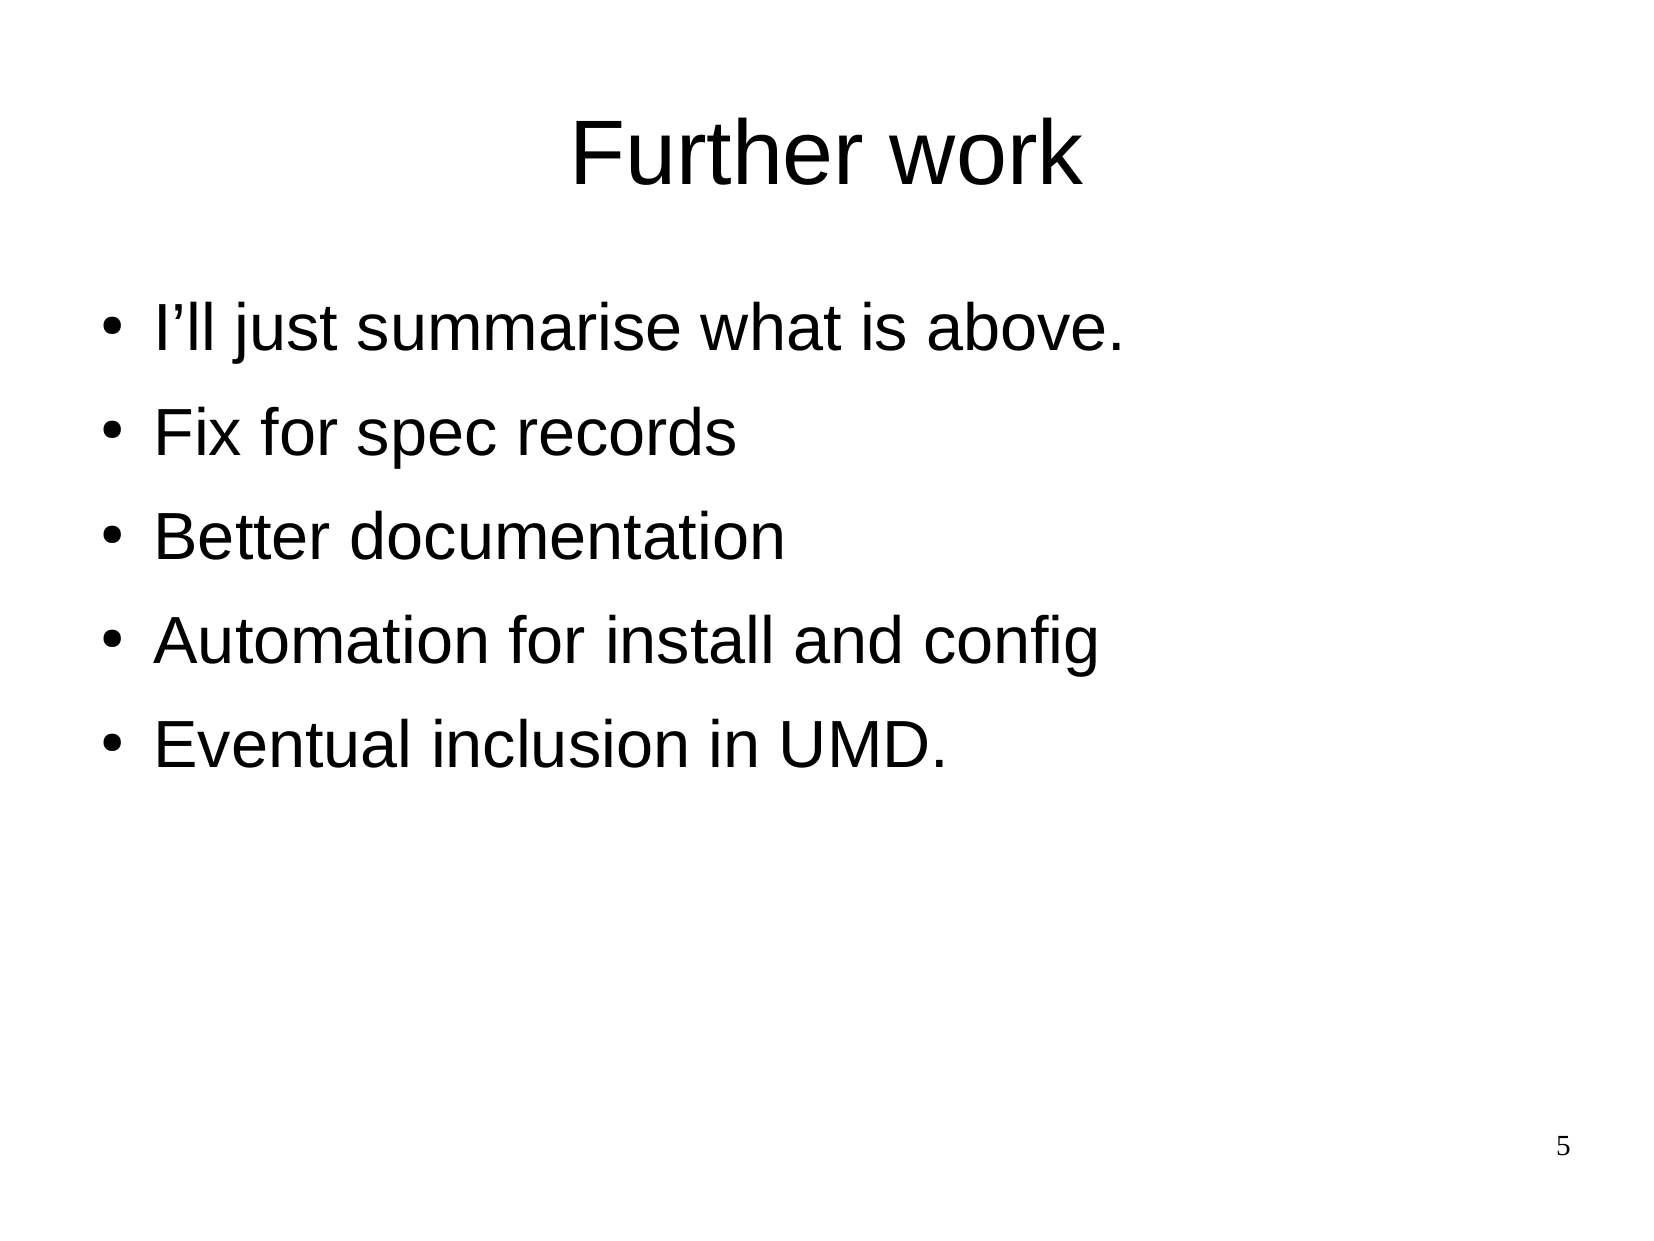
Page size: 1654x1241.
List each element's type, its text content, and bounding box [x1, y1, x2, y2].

list I’ll just summarise what is above. Fix for spec records Better documentation Automation for install and config Eventual inclusion in UMD. [82, 290, 1571, 1010]
title Further work [82, 49, 1571, 257]
